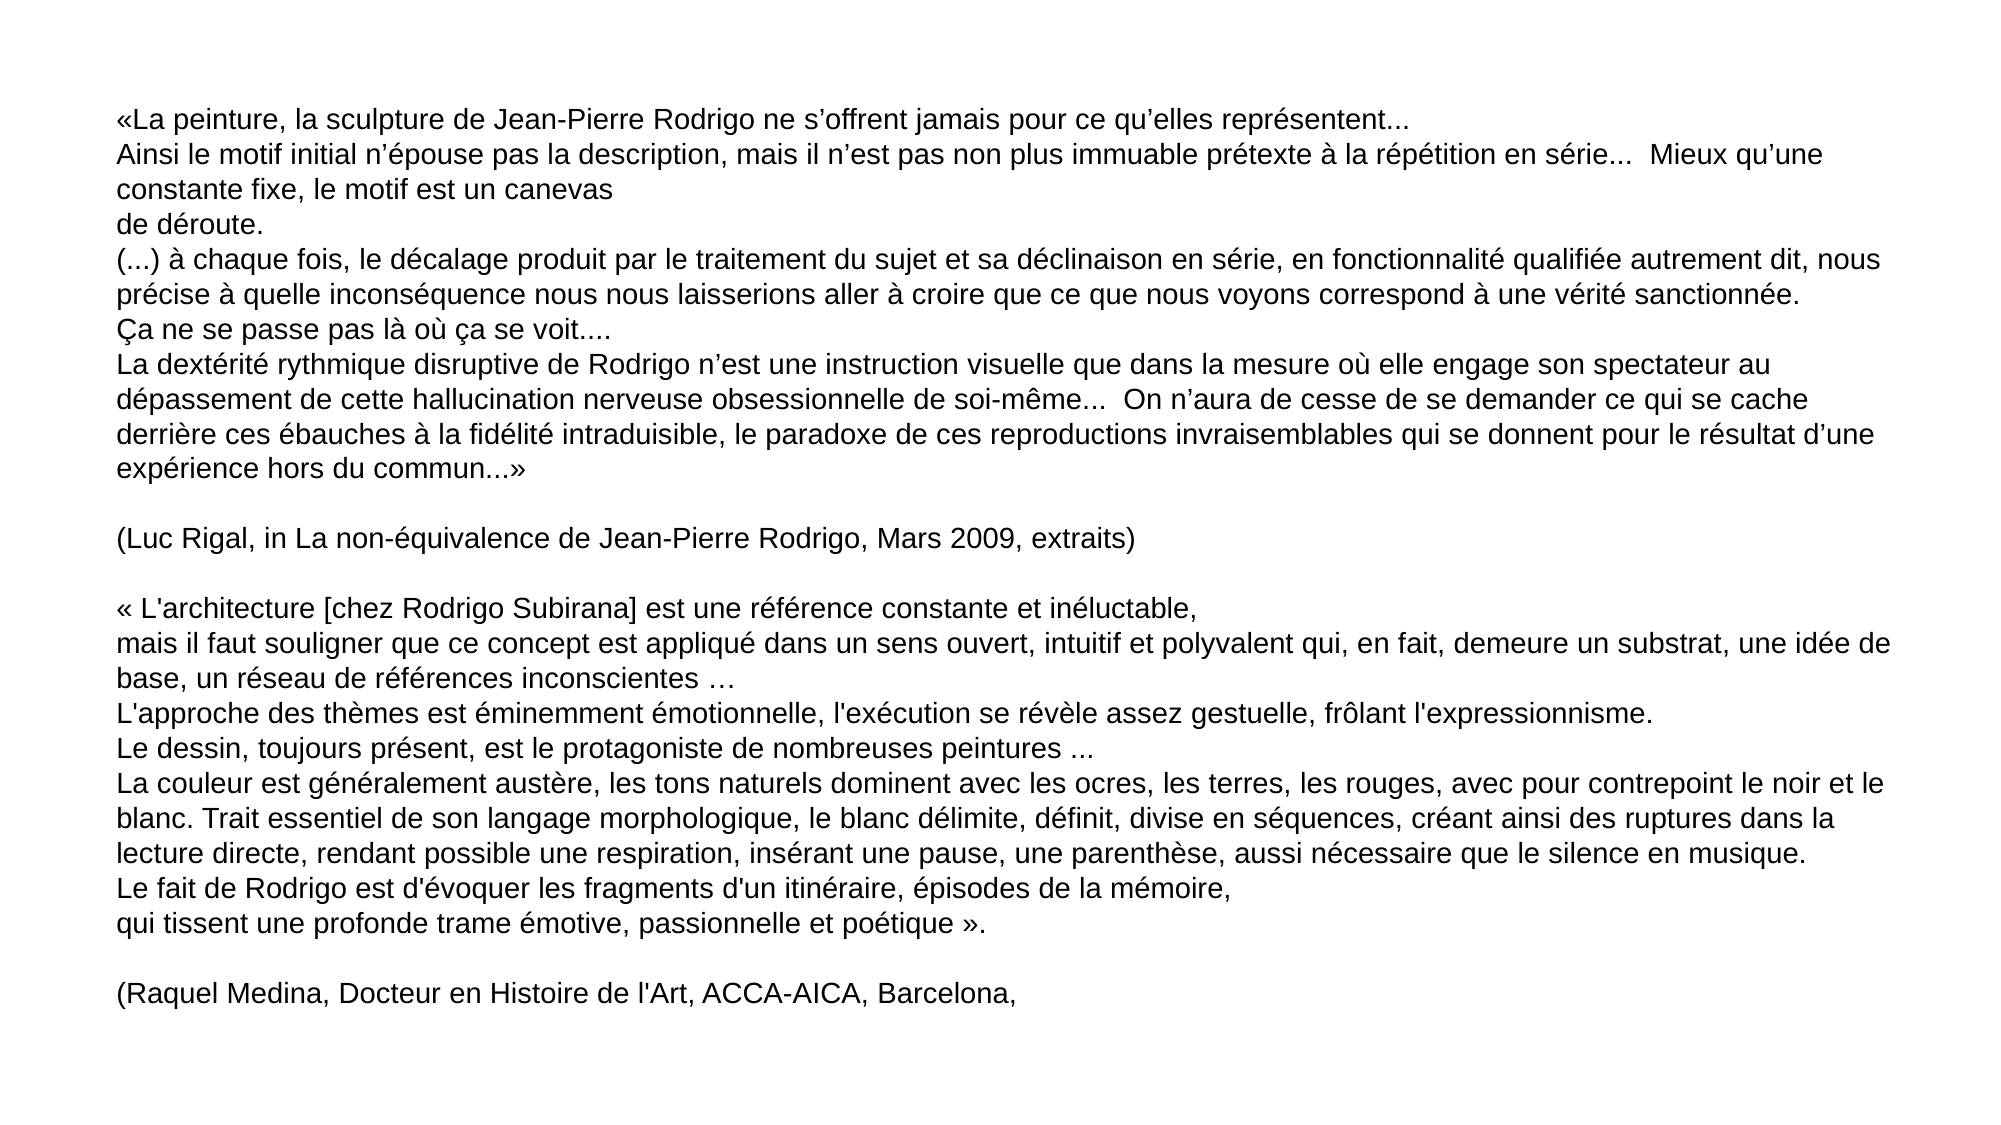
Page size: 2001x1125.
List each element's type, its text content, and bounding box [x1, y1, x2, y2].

text_box «La peinture, la sculpture de Jean-Pierre Rodrigo ne s’offrent jamais pour ce qu’elles représentent... Ainsi le motif initial n’épouse pas la description, mais il n’est pas non plus immuable prétexte à la répétition en série... Mieux qu’une constante fixe, le motif est un canevas de déroute. (...) à chaque fois, le décalage produit par le traitement du sujet et sa déclinaison en série, en fonctionnalité qualifiée autrement dit, nous précise à quelle inconséquence nous nous laisserions aller à croire que ce que nous voyons correspond à une vérité sanctionnée. Ça ne se passe pas là où ça se voit.... La dextérité rythmique disruptive de Rodrigo n’est une instruction visuelle que dans la mesure où elle engage son spectateur au dépassement de cette hallucination nerveuse obsessionnelle de soi-même... On n’aura de cesse de se demander ce qui se cache derrière ces ébauches à la fidélité intraduisible, le paradoxe de ces reproductions invraisemblables qui se donnent pour le résultat d’une expérience hors du commun...» (Luc Rigal, in La non-équivalence de Jean-Pierre Rodrigo, Mars 2009, extraits) « L'architecture [chez Rodrigo Subirana] est une référence constante et inéluctable, mais il faut souligner que ce concept est appliqué dans un sens ouvert, intuitif et polyvalent qui, en fait, demeure un substrat, une idée de base, un réseau de références inconscientes … L'approche des thèmes est éminemment émotionnelle, l'exécution se révèle assez gestuelle, frôlant l'expressionnisme. Le dessin, toujours présent, est le protagoniste de nombreuses peintures ... La couleur est généralement austère, les tons naturels dominent avec les ocres, les terres, les rouges, avec pour contrepoint le noir et le blanc. Trait essentiel de son langage morphologique, le blanc délimite, définit, divise en séquences, créant ainsi des ruptures dans la lecture directe, rendant possible une respiration, insérant une pause, une parenthèse, aussi nécessaire que le silence en musique. Le fait de Rodrigo est d'évoquer les fragments d'un itinéraire, épisodes de la mémoire, qui tissent une profonde trame émotive, passionnelle et poétique ». (Raquel Medina, Docteur en Histoire de l'Art, ACCA-AICA, Barcelona, [101, 92, 1915, 1017]
